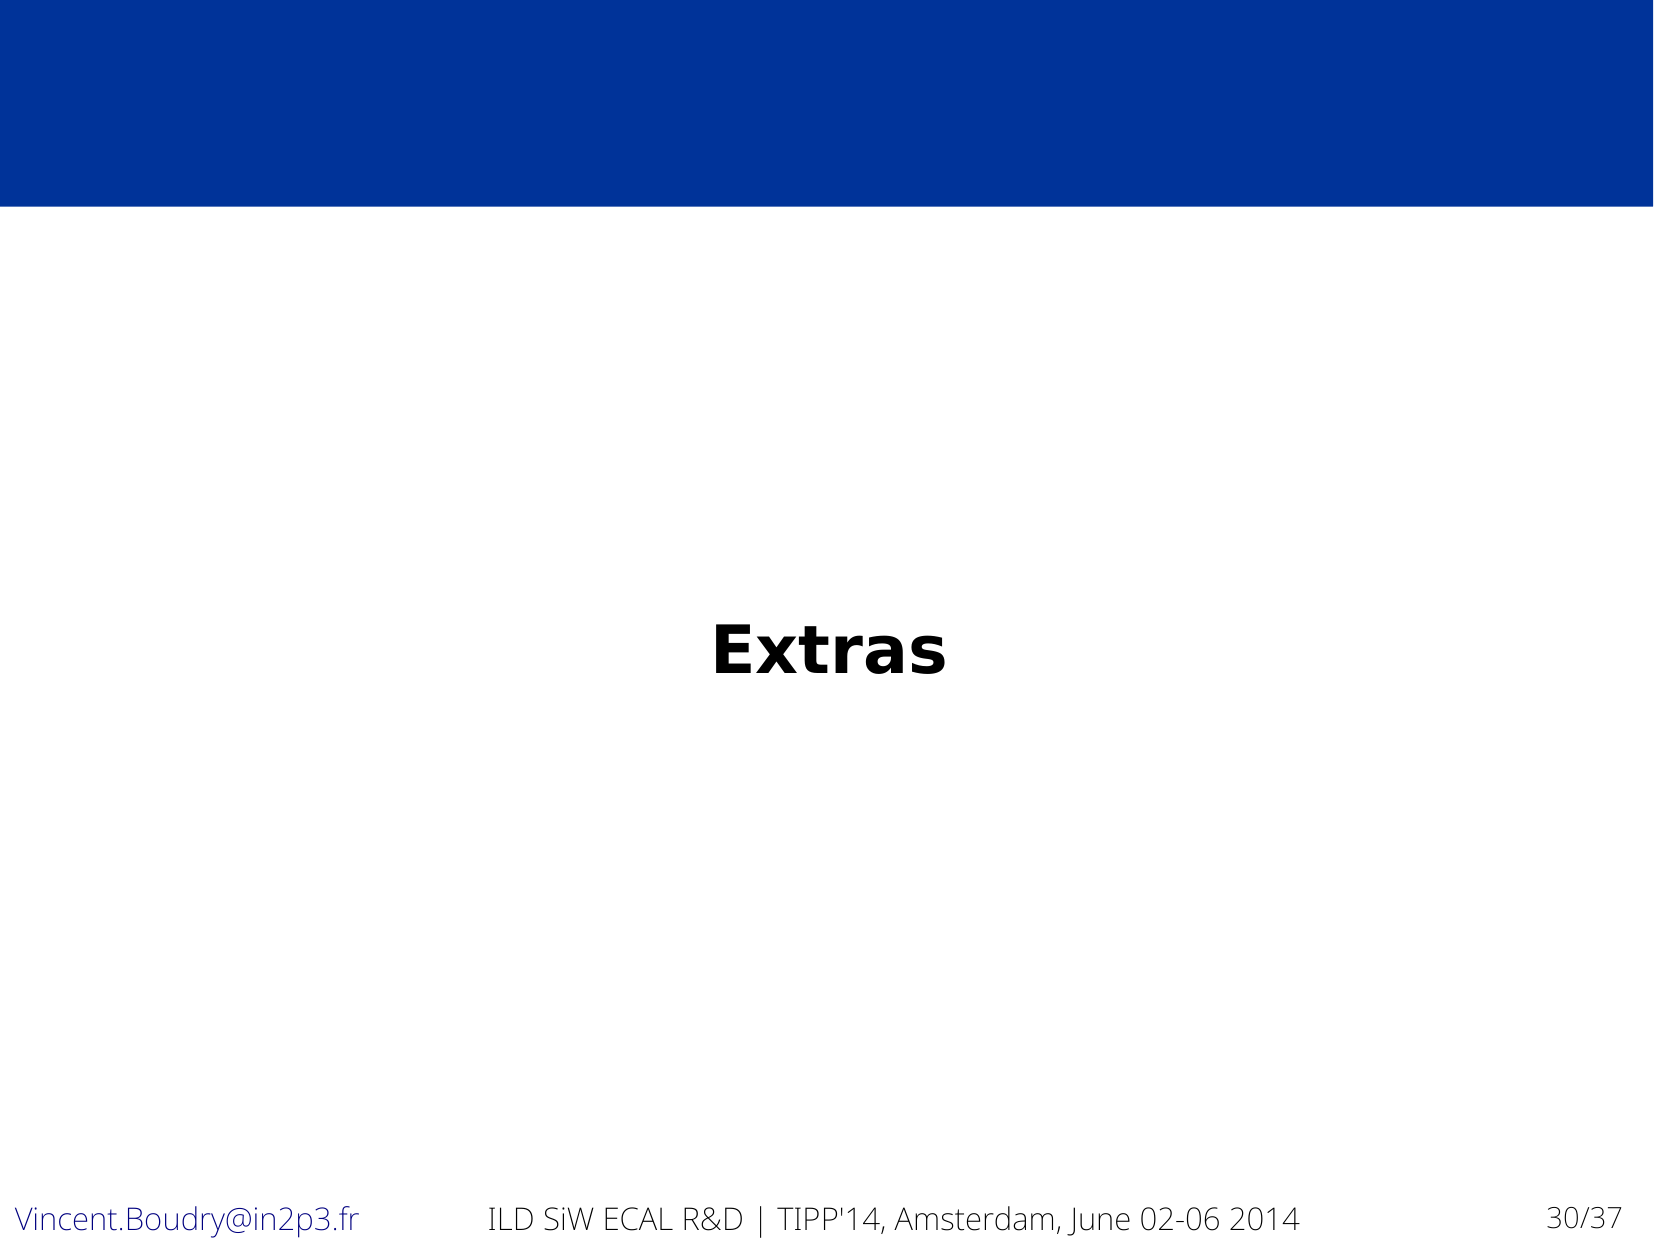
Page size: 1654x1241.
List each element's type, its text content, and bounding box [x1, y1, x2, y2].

subtitle Extras [24, 247, 1635, 1053]
